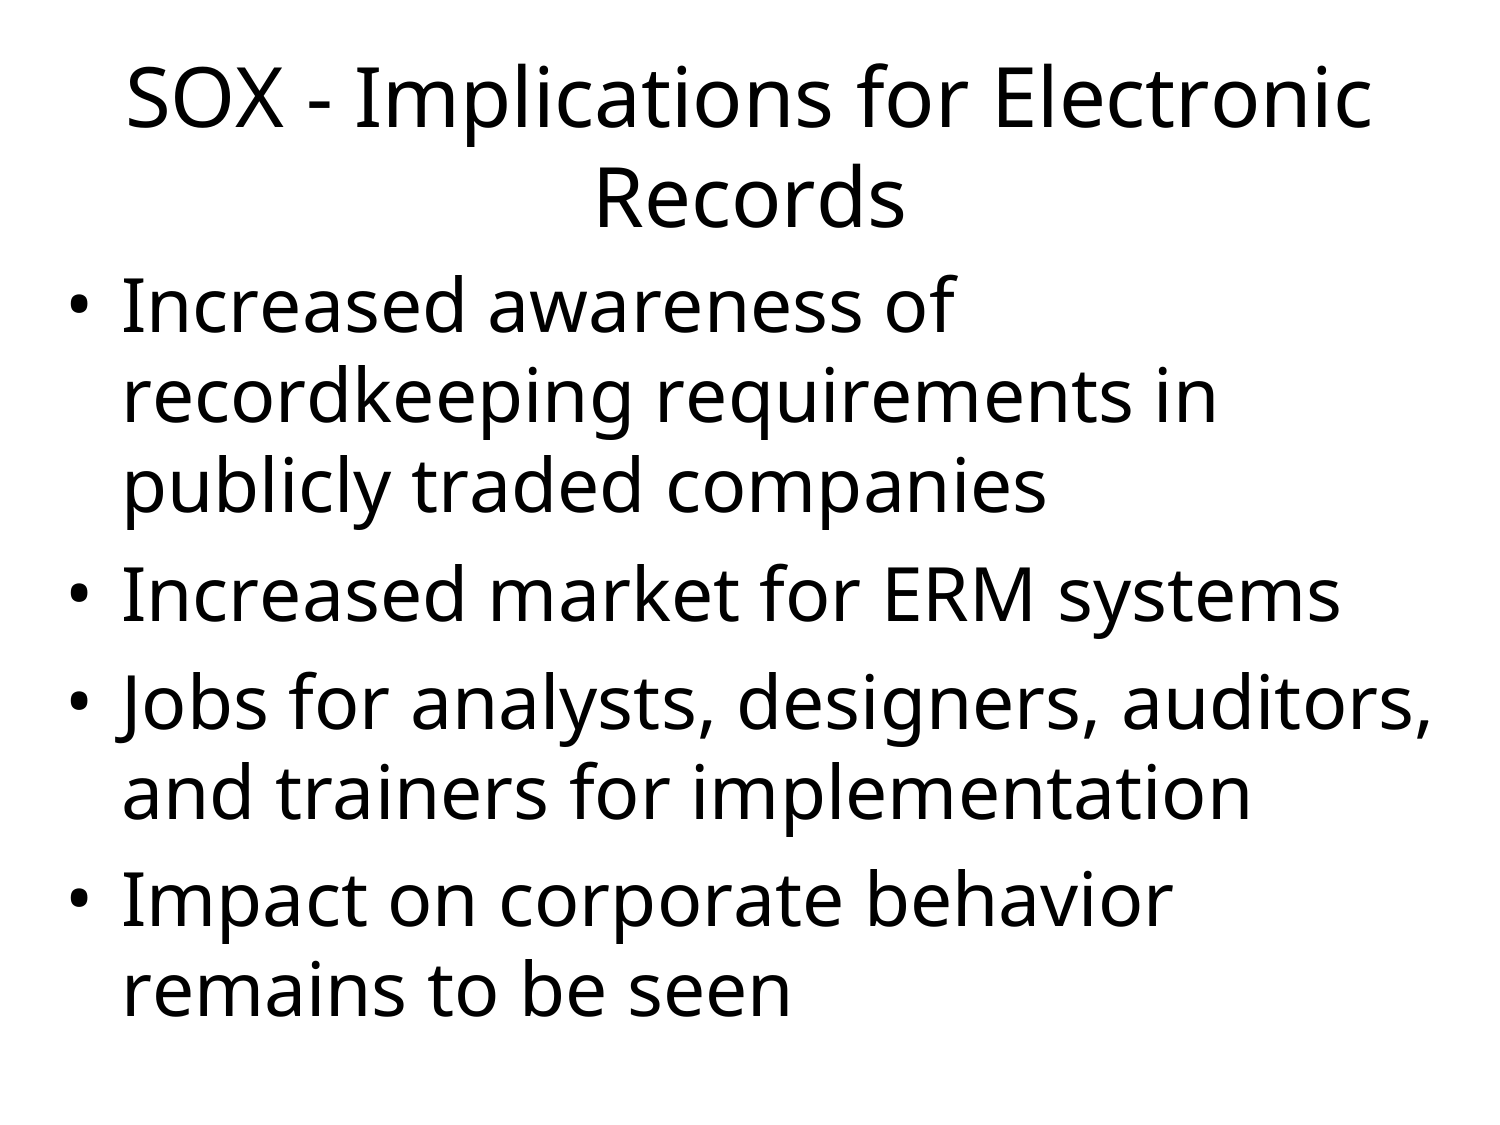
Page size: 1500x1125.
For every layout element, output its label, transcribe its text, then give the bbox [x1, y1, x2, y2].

list Increased awareness of recordkeeping requirements in publicly traded companies Increased market for ERM systems Jobs for analysts, designers, auditors, and trainers for implementation Impact on corporate behavior remains to be seen [50, 249, 1476, 1125]
title SOX - Implications for Electronic Records [0, 36, 1500, 252]
